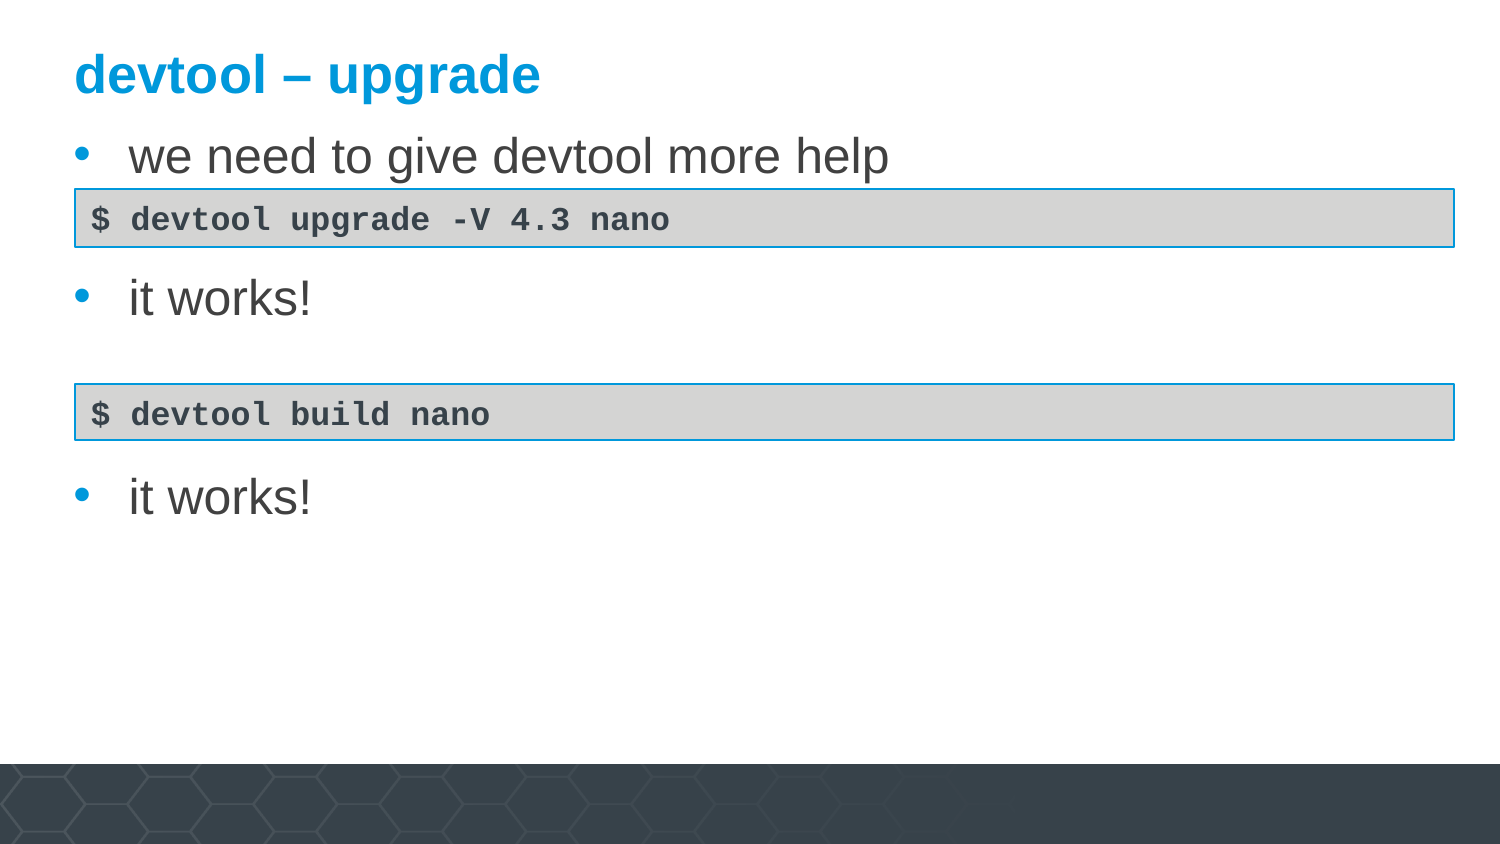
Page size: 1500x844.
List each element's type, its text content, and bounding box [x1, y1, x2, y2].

text_box $ devtool build nano [74, 383, 1455, 441]
text_box $ devtool upgrade -V 4.3 nano [74, 188, 1455, 248]
text_box we need to give devtool more help [72, 123, 1422, 205]
picture [0, 0, 1500, 844]
text_box it works! [72, 464, 1422, 532]
text_box devtool – upgrade [74, 50, 1424, 159]
text_box it works! [72, 265, 1422, 333]
